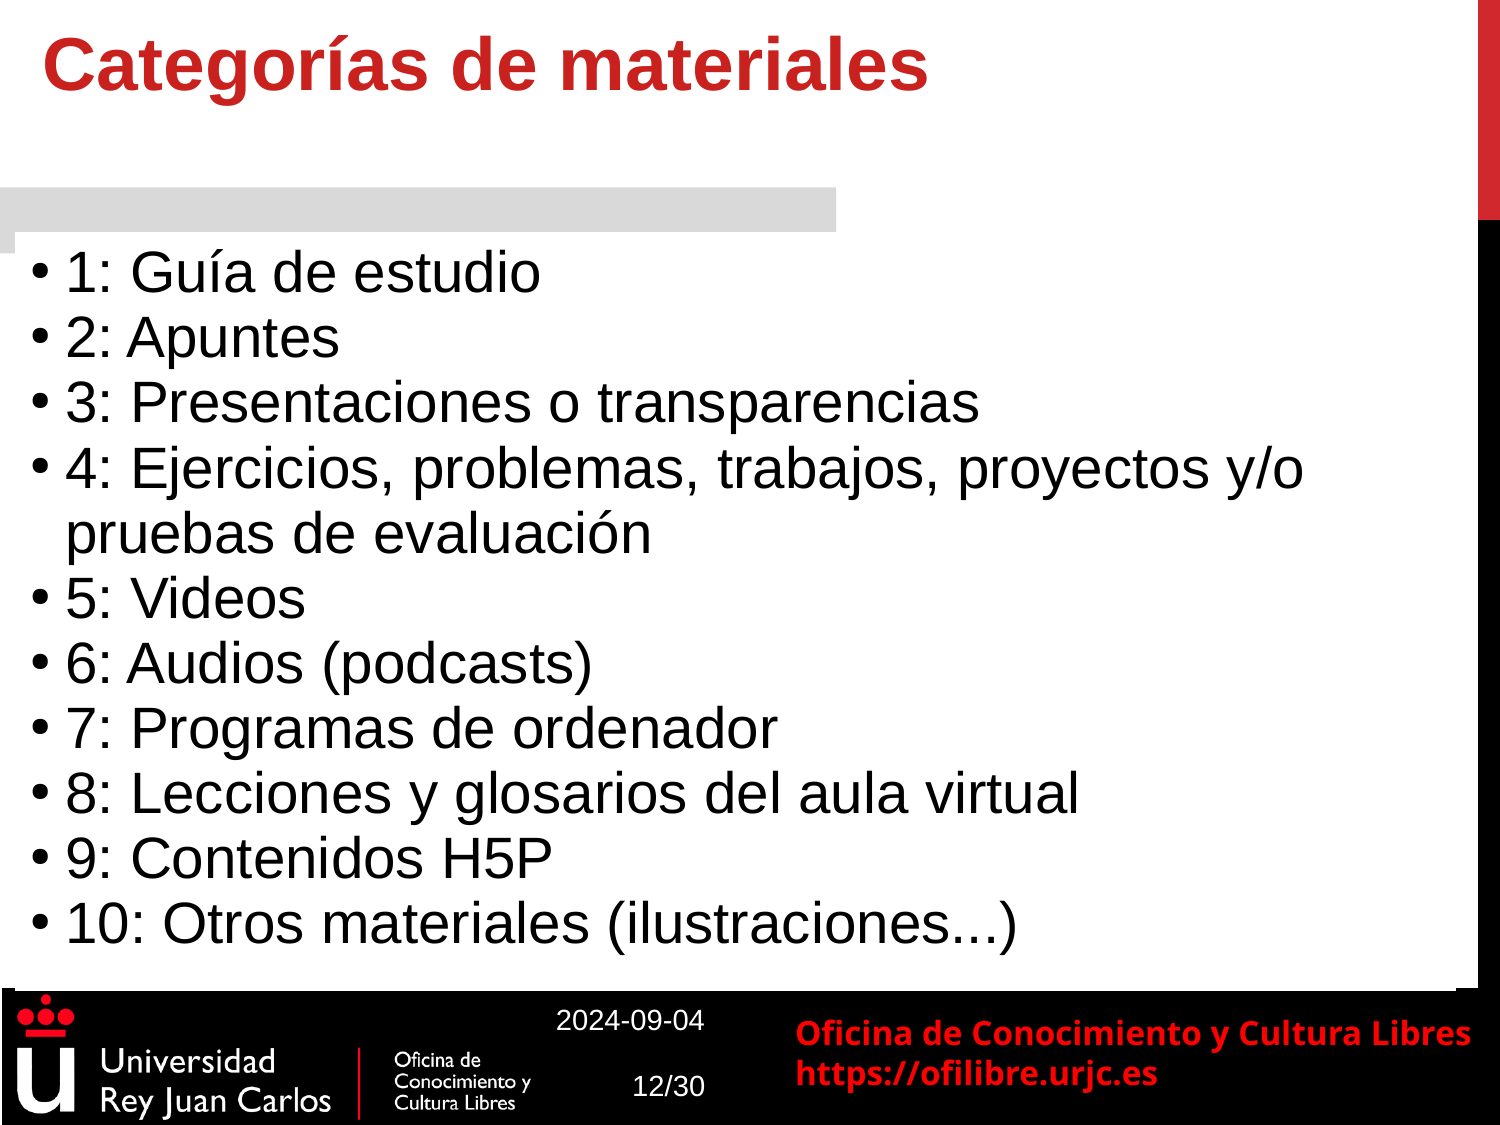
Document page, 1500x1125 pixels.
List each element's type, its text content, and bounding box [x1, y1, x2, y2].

title [75, 7, 1425, 196]
picture [17, 994, 531, 1120]
text_box Categorías de materiales [27, 15, 1381, 199]
text_box 1: Guía de estudio 2: Apuntes 3: Presentaciones o transparencias 4: Ejercicios, problemas, trabajos, proyectos y/o pruebas de evaluación 5: Videos 6: Audios (podcasts) 7: Programas de ordenador 8: Lecciones y glosarios del aula virtual 9: Contenidos H5P 10: Otros materiales (ilustraciones...) [15, 232, 1456, 991]
